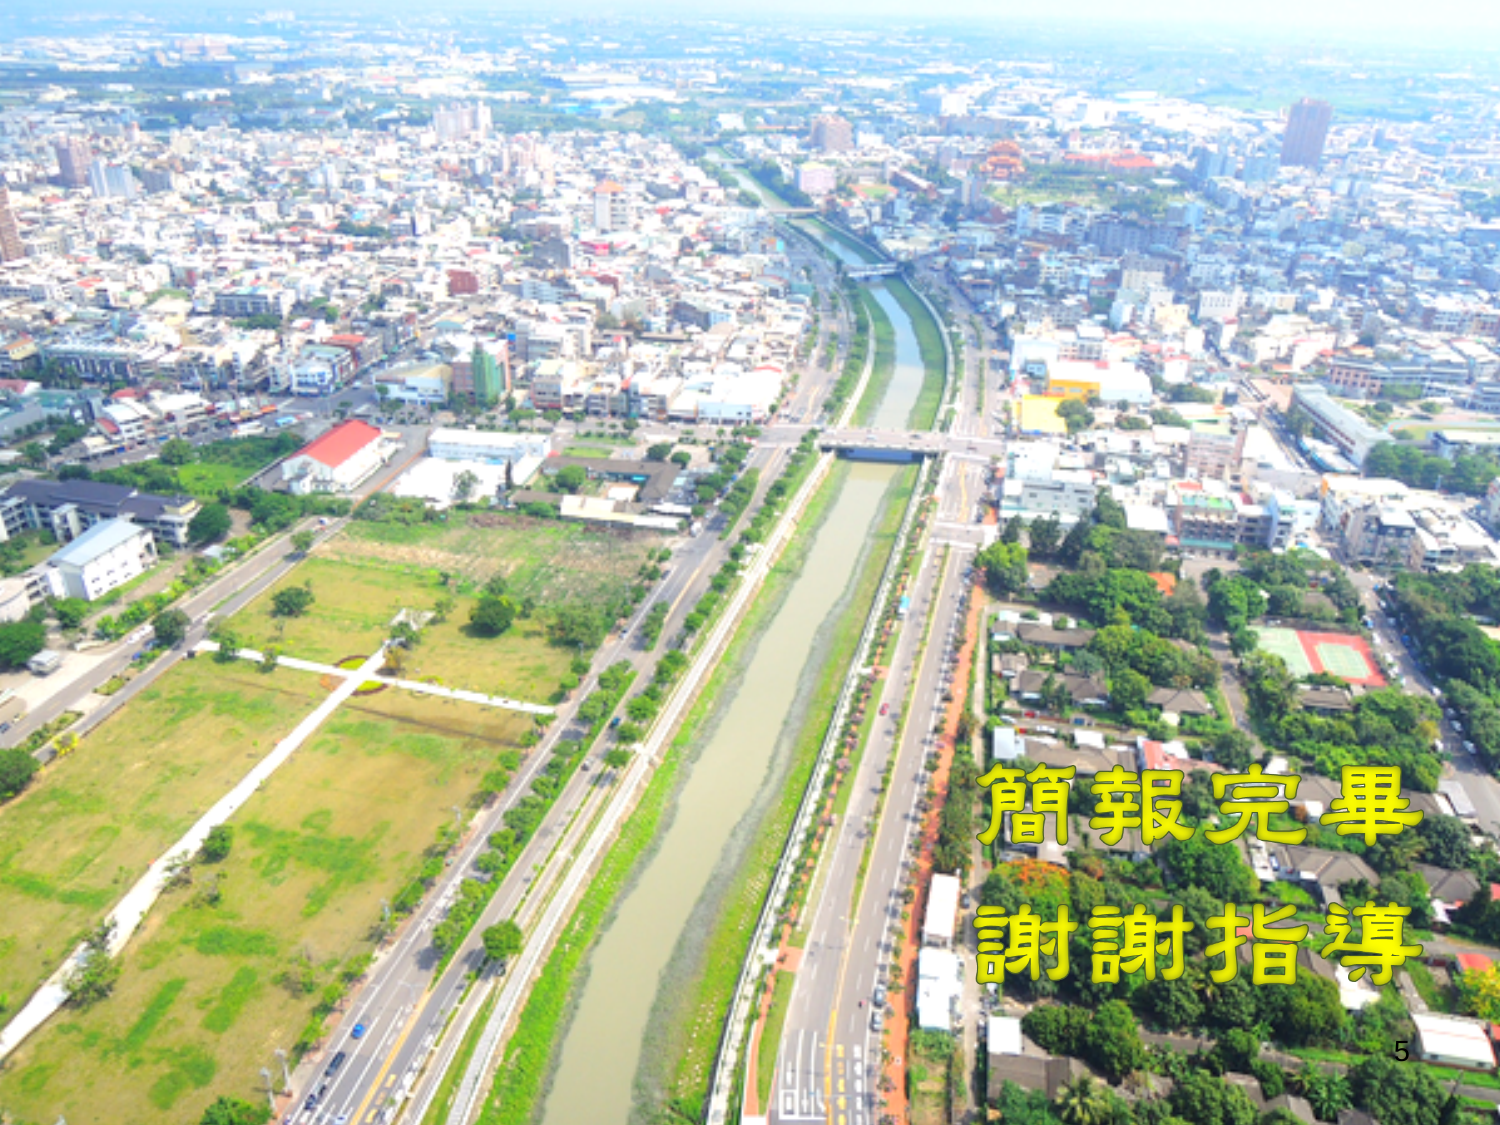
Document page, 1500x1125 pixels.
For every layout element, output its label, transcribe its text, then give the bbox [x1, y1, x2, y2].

slide_number <編號> [1074, 1024, 1425, 1103]
picture [0, 0, 1500, 1125]
